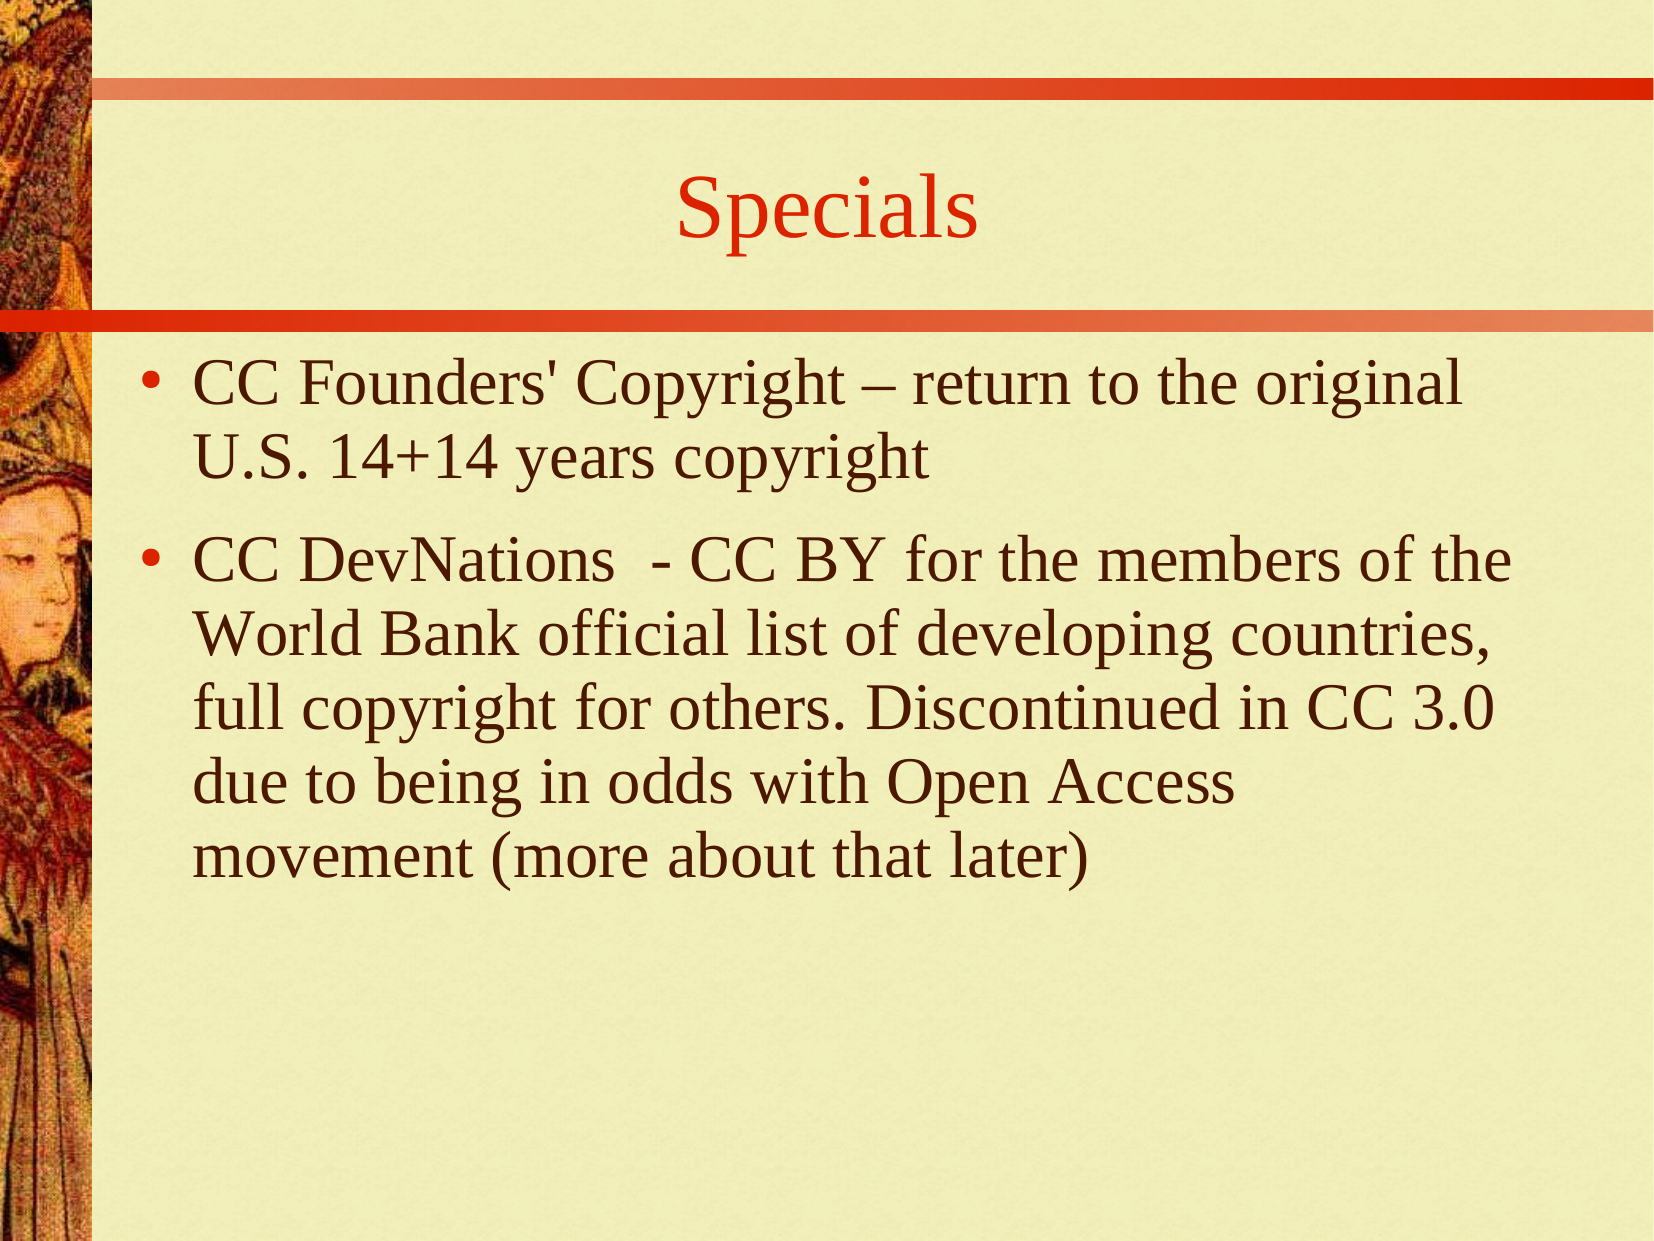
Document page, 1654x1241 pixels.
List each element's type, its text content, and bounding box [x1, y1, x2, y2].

picture [0, 332, 1654, 1241]
list CC Founders' Copyright – return to the original U.S. 14+14 years copyright CC DevNations - CC BY for the members of the World Bank official list of developing countries, full copyright for others. Discontinued in CC 3.0 due to being in odds with Open Access movement (more about that later) [121, 344, 1534, 1127]
picture [0, 0, 1654, 310]
title Specials [121, 102, 1534, 311]
